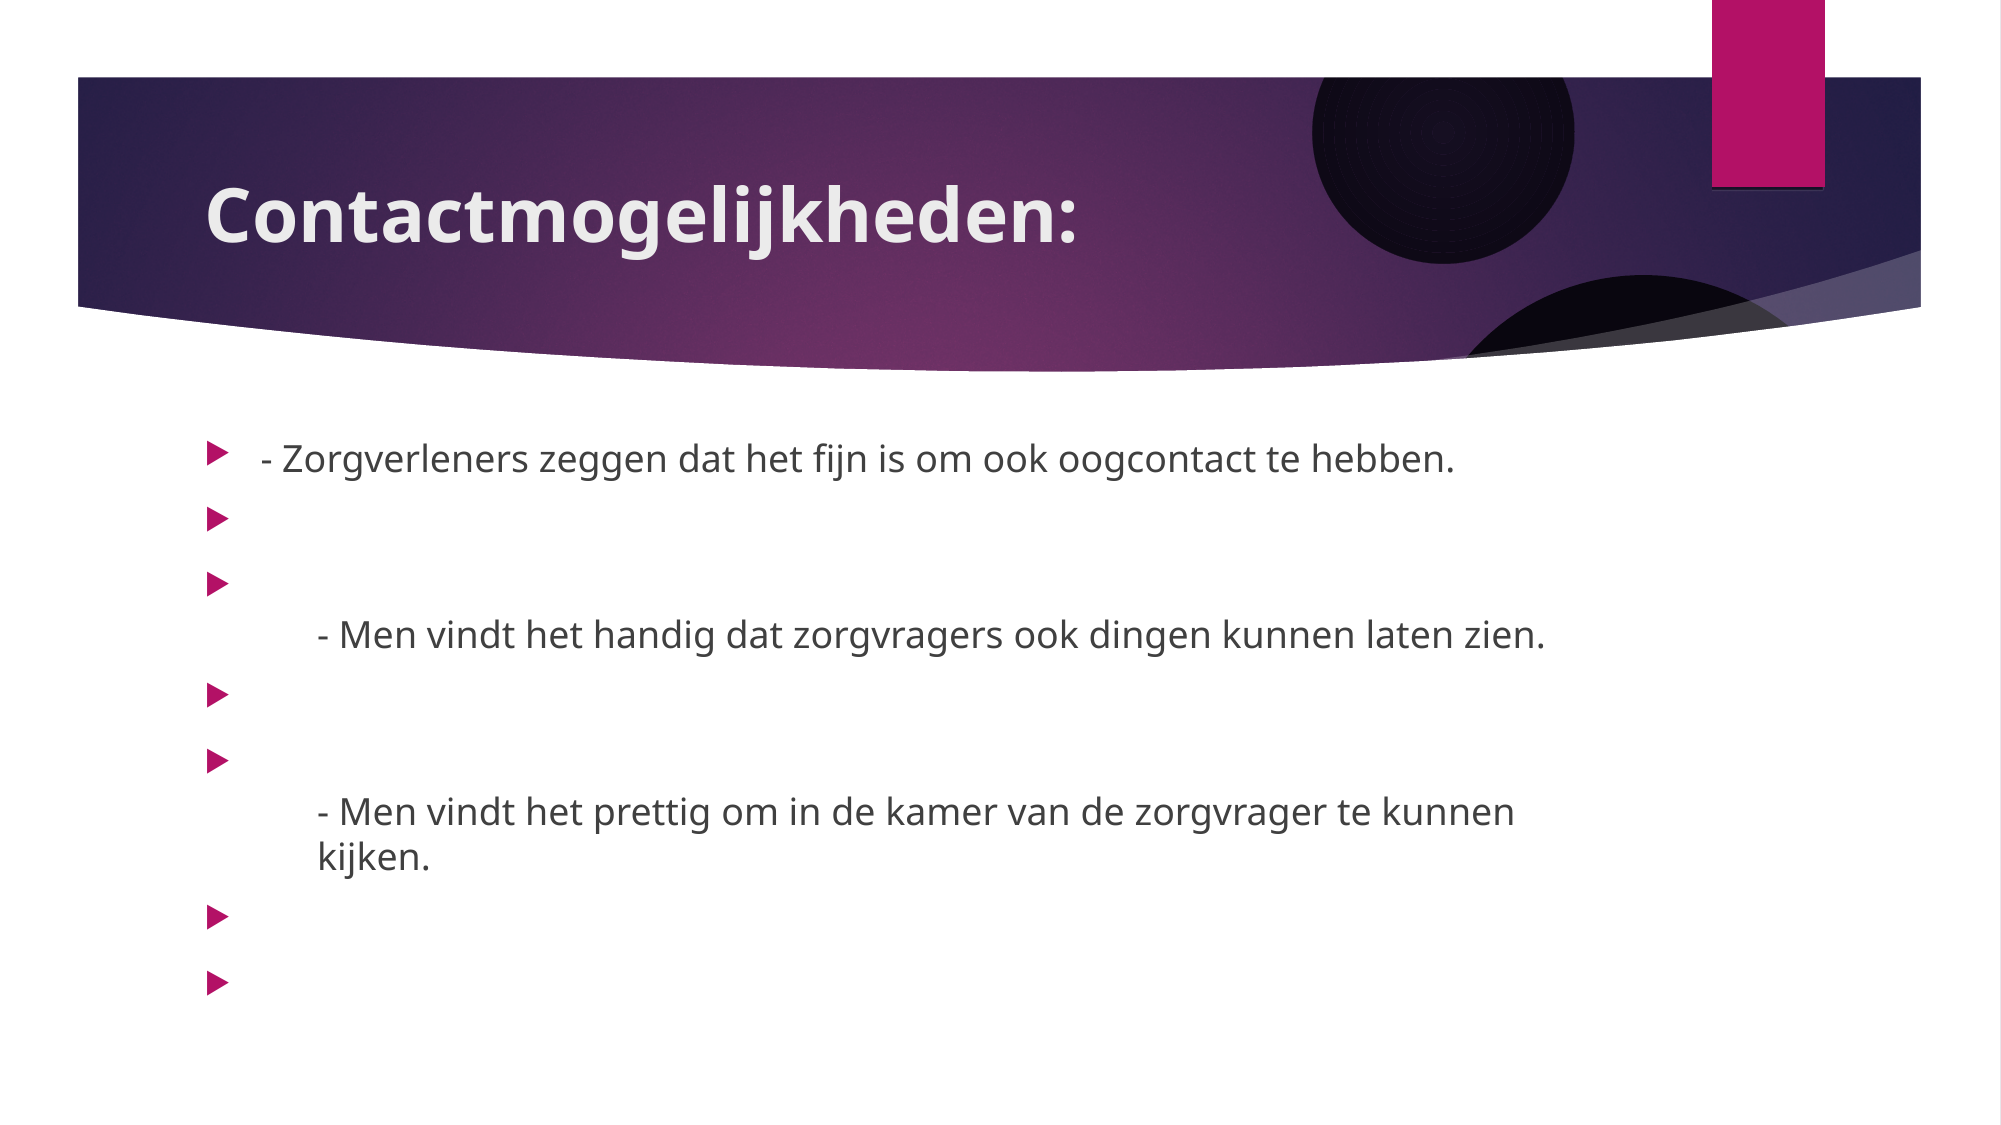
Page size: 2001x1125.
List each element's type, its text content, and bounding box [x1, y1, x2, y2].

title Contactmogelijkheden: [189, 159, 1627, 276]
list - Zorgverleners zeggen dat het fijn is om ook oogcontact te hebben. - Men vindt het handig dat zorgvragers ook dingen kunnen laten zien. - Men vindt het prettig om in de kamer van de zorgvrager te kunnen kijken. [189, 427, 1638, 988]
